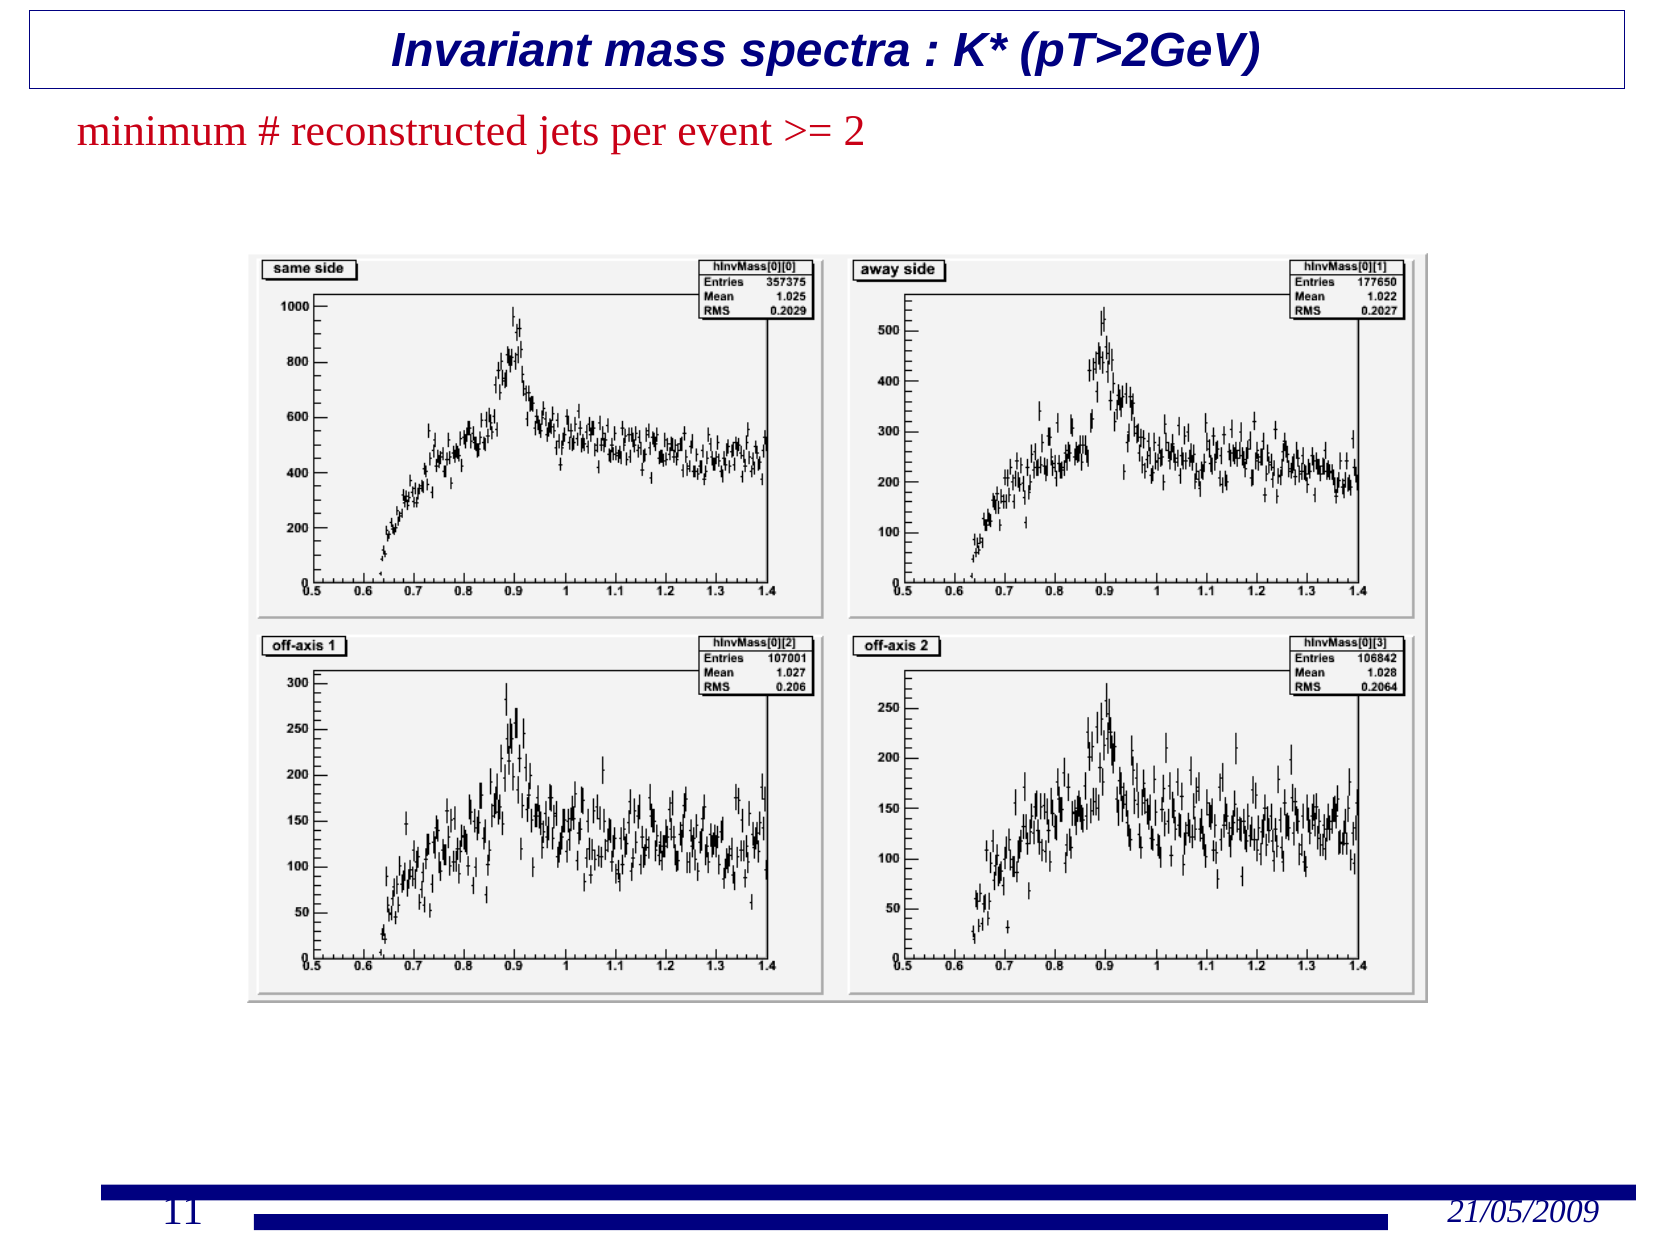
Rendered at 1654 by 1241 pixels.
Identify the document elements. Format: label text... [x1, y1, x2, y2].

list minimum # reconstructed jets per event >= 2 [59, 106, 1595, 341]
title Invariant mass spectra : K* (pT>2GeV) [29, 10, 1625, 89]
picture [246, 341, 1428, 1003]
text_box 11 [124, 1187, 243, 1241]
